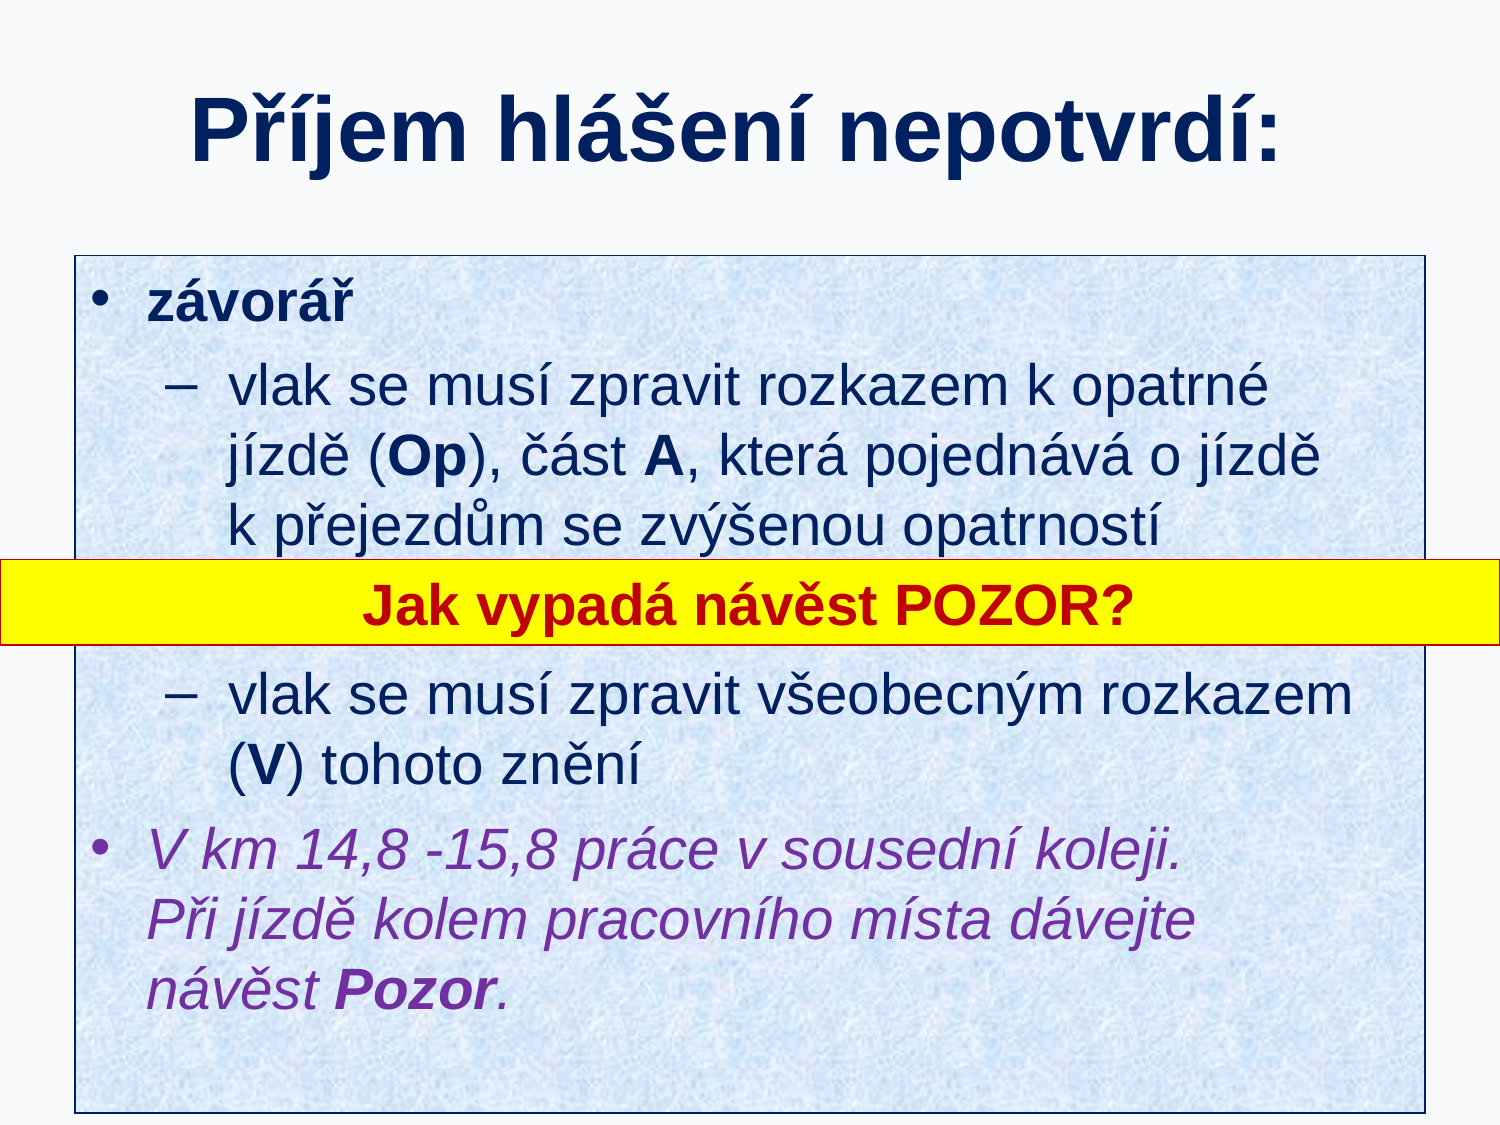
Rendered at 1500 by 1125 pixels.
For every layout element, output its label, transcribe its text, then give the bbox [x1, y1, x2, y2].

title Příjem hlášení nepotvrdí: [75, 30, 1426, 219]
list závorář vlak se musí zpravit rozkazem k opatrné jízdě (Op), část A, která pojednává o jízdě k přejezdům se zvýšenou opatrností strážník trati vlak se musí zpravit všeobecným rozkazem (V) tohoto znění V km 14,8 -15,8 práce v sousední koleji. Při jízdě kolem pracovního místa dávejte návěst Pozor. [75, 255, 1426, 559]
text_box Jak vypadá návěst POZOR? [0, 559, 1500, 645]
list závorář vlak se musí zpravit rozkazem k opatrné jízdě (Op), část A, která pojednává o jízdě k přejezdům se zvýšenou opatrností strážník trati vlak se musí zpravit všeobecným rozkazem (V) tohoto znění V km 14,8 -15,8 práce v sousední koleji. Při jízdě kolem pracovního místa dávejte návěst Pozor. [75, 645, 1426, 1113]
